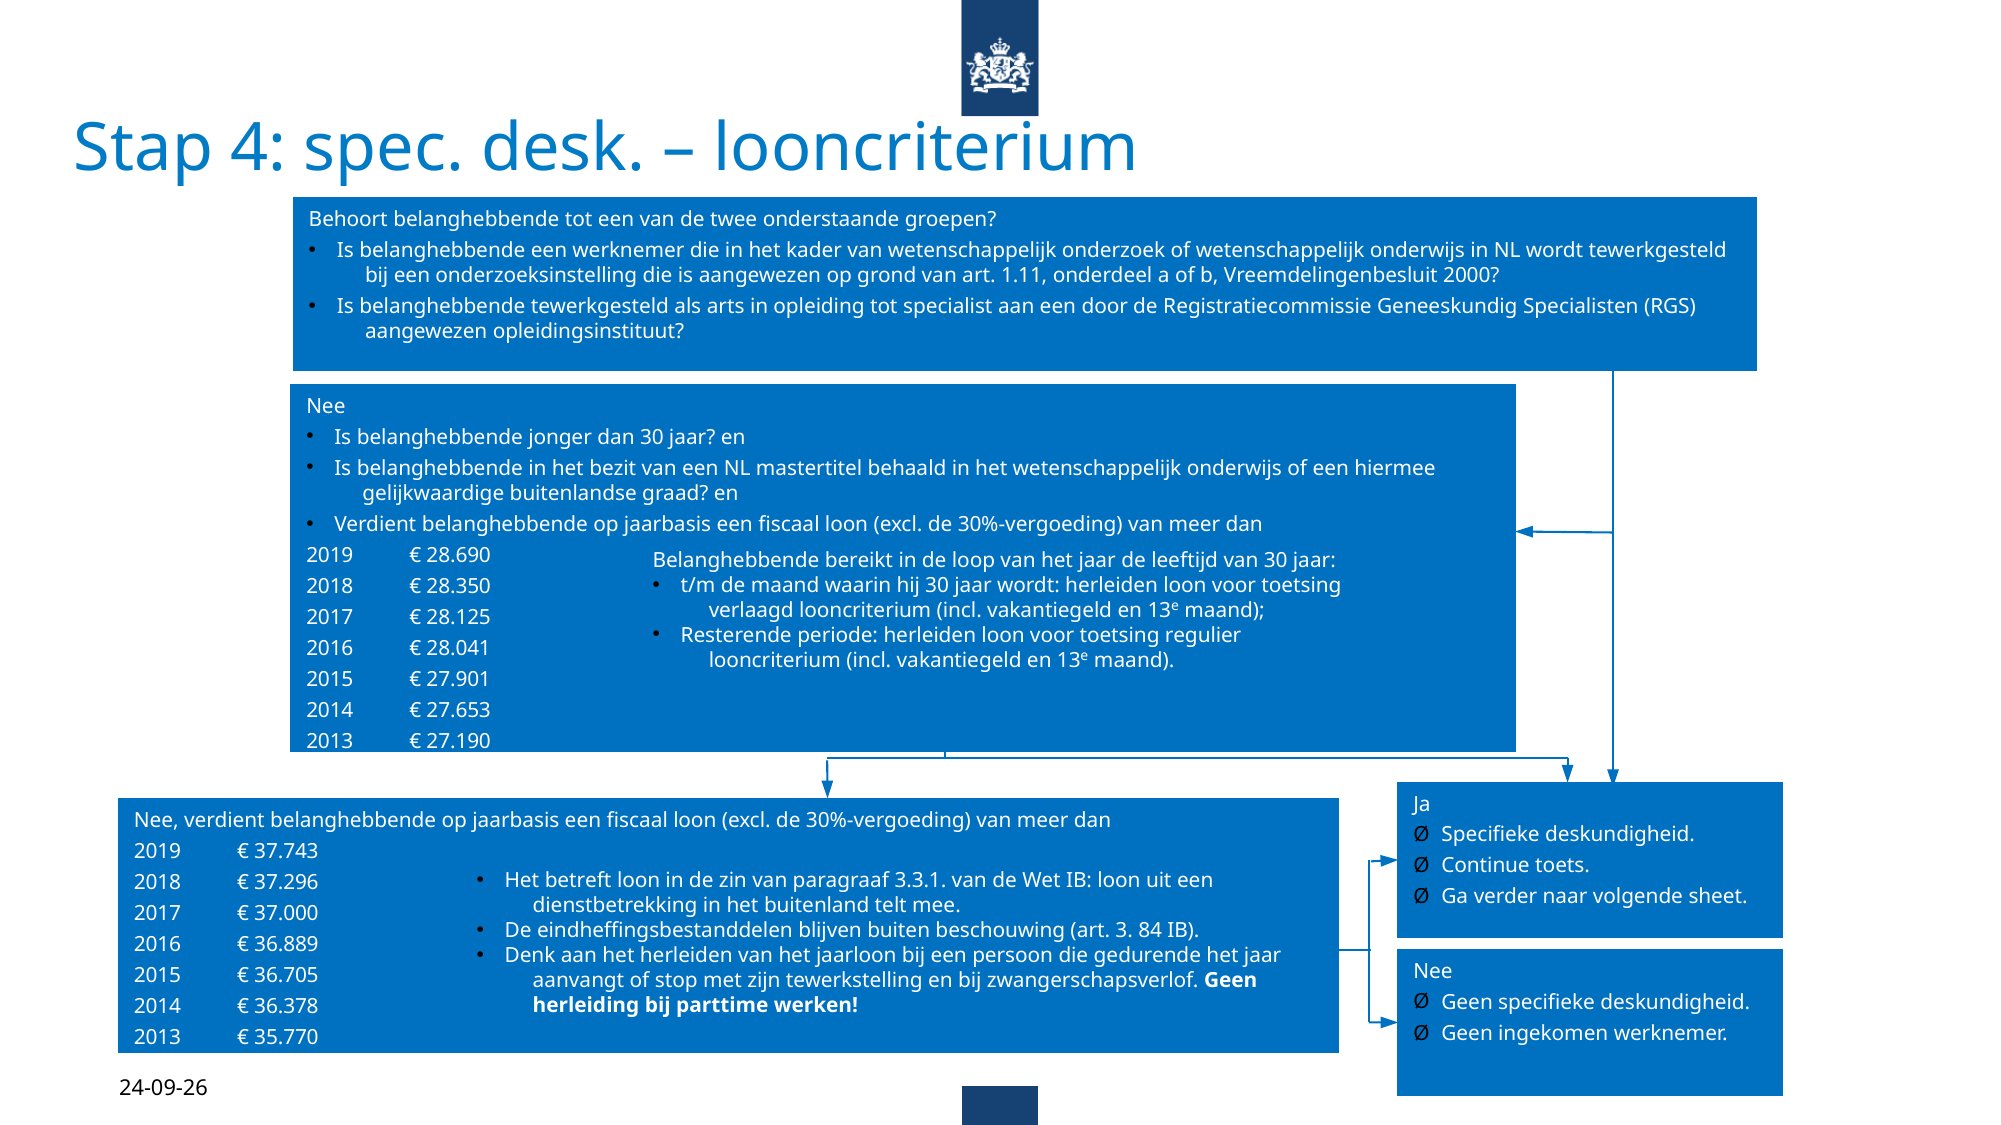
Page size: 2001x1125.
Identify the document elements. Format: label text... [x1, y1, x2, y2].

title Stap 4: spec. desk. – looncriterium [58, 97, 1823, 193]
text_box Het betreft loon in de zin van paragraaf 3.3.1. van de Wet IB: loon uit een dienstbetrekking in het buitenland telt mee. De eindheffingsbestanddelen blijven buiten beschouwing (art. 3. 84 IB). Denk aan het herleiden van het jaarloon bij een persoon die gedurende het jaar aanvangt of stop met zijn tewerkstelling en bij zwangerschapsverlof. Geen herleiding bij parttime werken! [461, 858, 1339, 1026]
text_box Behoort belanghebbende tot een van de twee onderstaande groepen? Is belanghebbende een werknemer die in het kader van wetenschappelijk onderzoek of wetenschappelijk onderwijs in NL wordt tewerkgesteld bij een onderzoeksinstelling die is aangewezen op grond van art. 1.11, onderdeel a of b, Vreemdelingenbesluit 2000? Is belanghebbende tewerkgesteld als arts in opleiding tot specialist aan een door de Registratiecommissie Geneeskundig Specialisten (RGS) aangewezen opleidingsinstituut? [294, 198, 1756, 370]
text_box Ja Specifieke deskundigheid. Continue toets. Ga verder naar volgende sheet. [1398, 783, 1782, 937]
text_box Nee Geen specifieke deskundigheid. Geen ingekomen werknemer. [1398, 950, 1782, 1095]
text_box Nee Is belanghebbende jonger dan 30 jaar? en Is belanghebbende in het bezit van een NL mastertitel behaald in het wetenschappelijk onderwijs of een hiermee gelijkwaardige buitenlandse graad? en Verdient belanghebbende op jaarbasis een fiscaal loon (excl. de 30%-vergoeding) van meer dan 2019 € 28.690 2018 € 28.350 2017 € 28.125 2016 € 28.041 2015 € 27.901 2014 € 27.653 2013 € 27.190 [291, 385, 1515, 751]
text_box Belanghebbende bereikt in de loop van het jaar de leeftijd van 30 jaar: t/m de maand waarin hij 30 jaar wordt: herleiden loon voor toetsing verlaagd looncriterium (incl. vakantiegeld en 13e maand); Resterende periode: herleiden loon voor toetsing regulier looncriterium (incl. vakantiegeld en 13e maand). [637, 538, 1371, 731]
text_box 13 november 2019 [104, 1073, 925, 1117]
text_box Nee, verdient belanghebbende op jaarbasis een fiscaal loon (excl. de 30%-vergoeding) van meer dan 2019 € 37.743 2018 € 37.296 2017 € 37.000 2016 € 36.889 2015 € 36.705 2014 € 36.378 2013 € 35.770 [119, 799, 1338, 1052]
